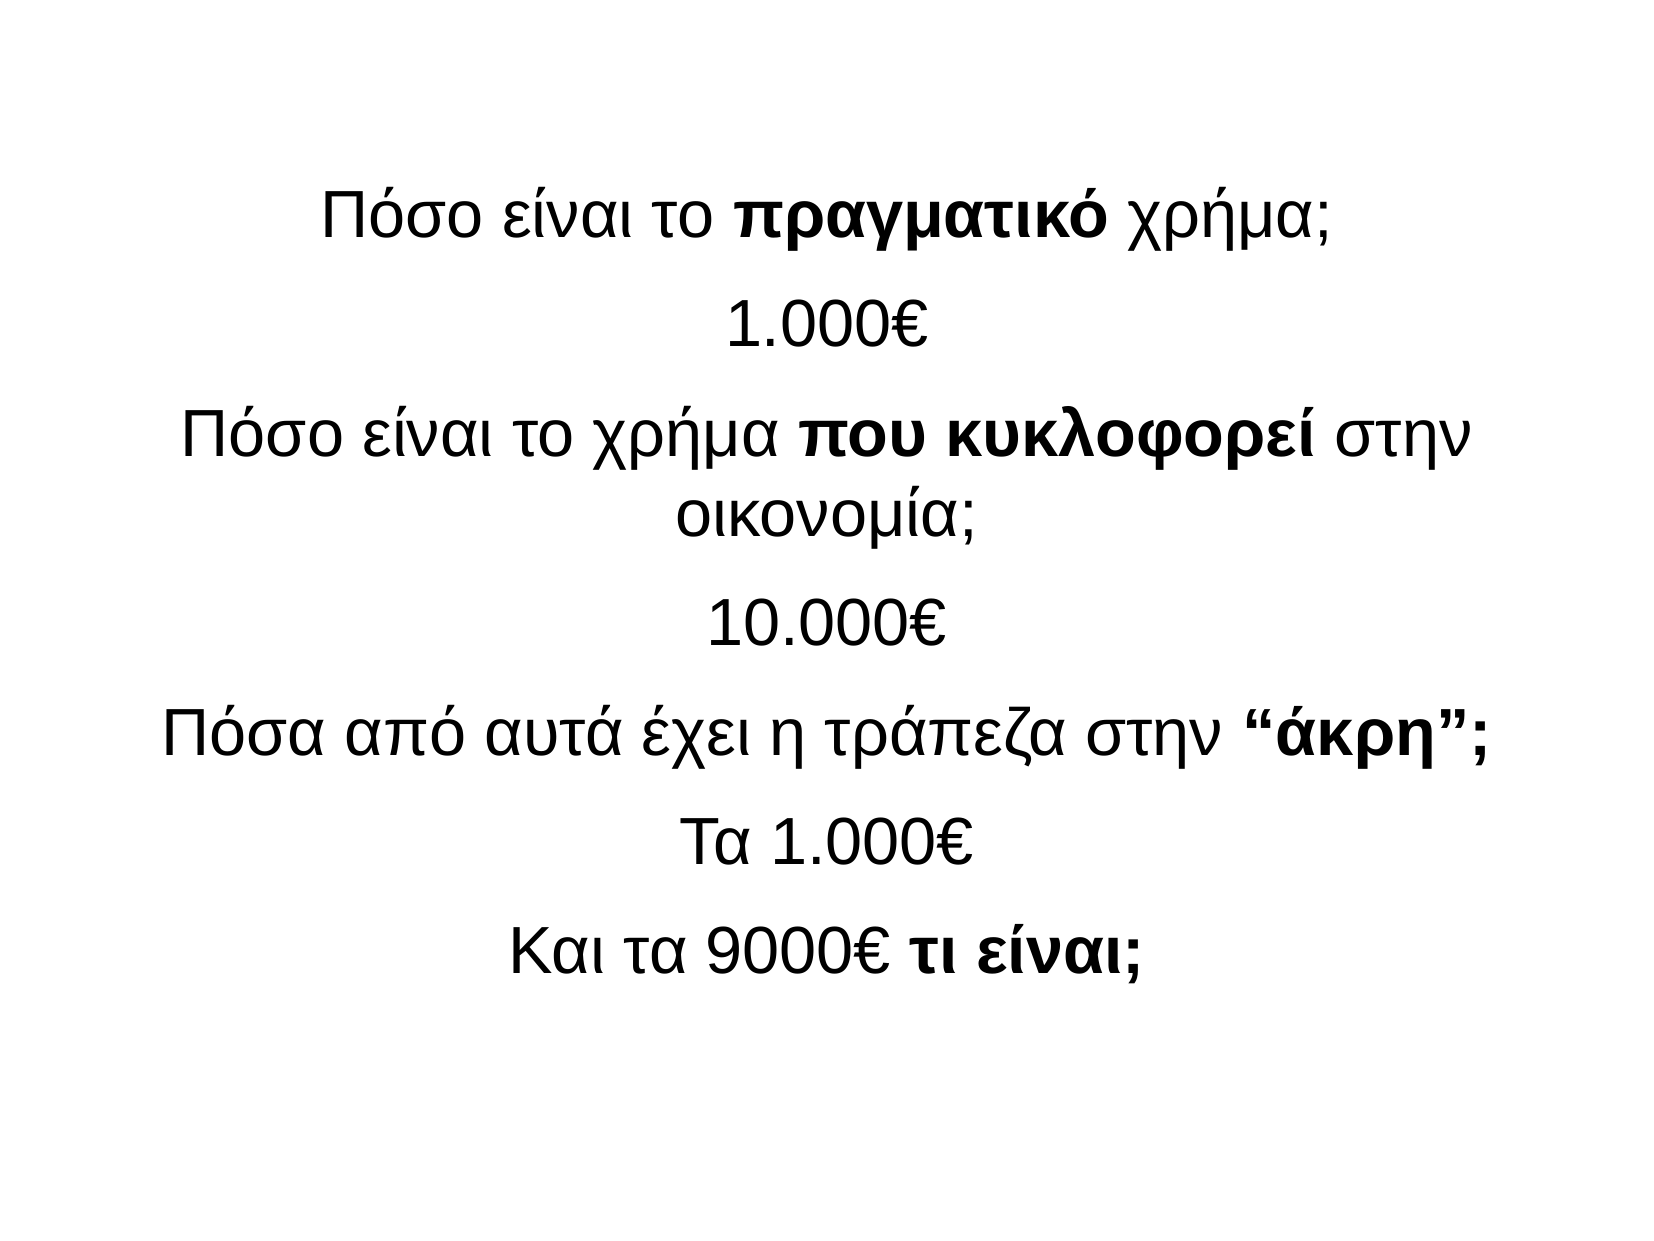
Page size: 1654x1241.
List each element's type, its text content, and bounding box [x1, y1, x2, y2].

subtitle Πόσο είναι το πραγματικό χρήμα; 1.000€ Πόσο είναι το χρήμα που κυκλοφορεί στην οικονομία; 10.000€ Πόσα από αυτά έχει η τράπεζα στην “άκρη”; Τα 1.000€ Και τα 9000€ τι είναι; [82, 56, 1571, 1102]
